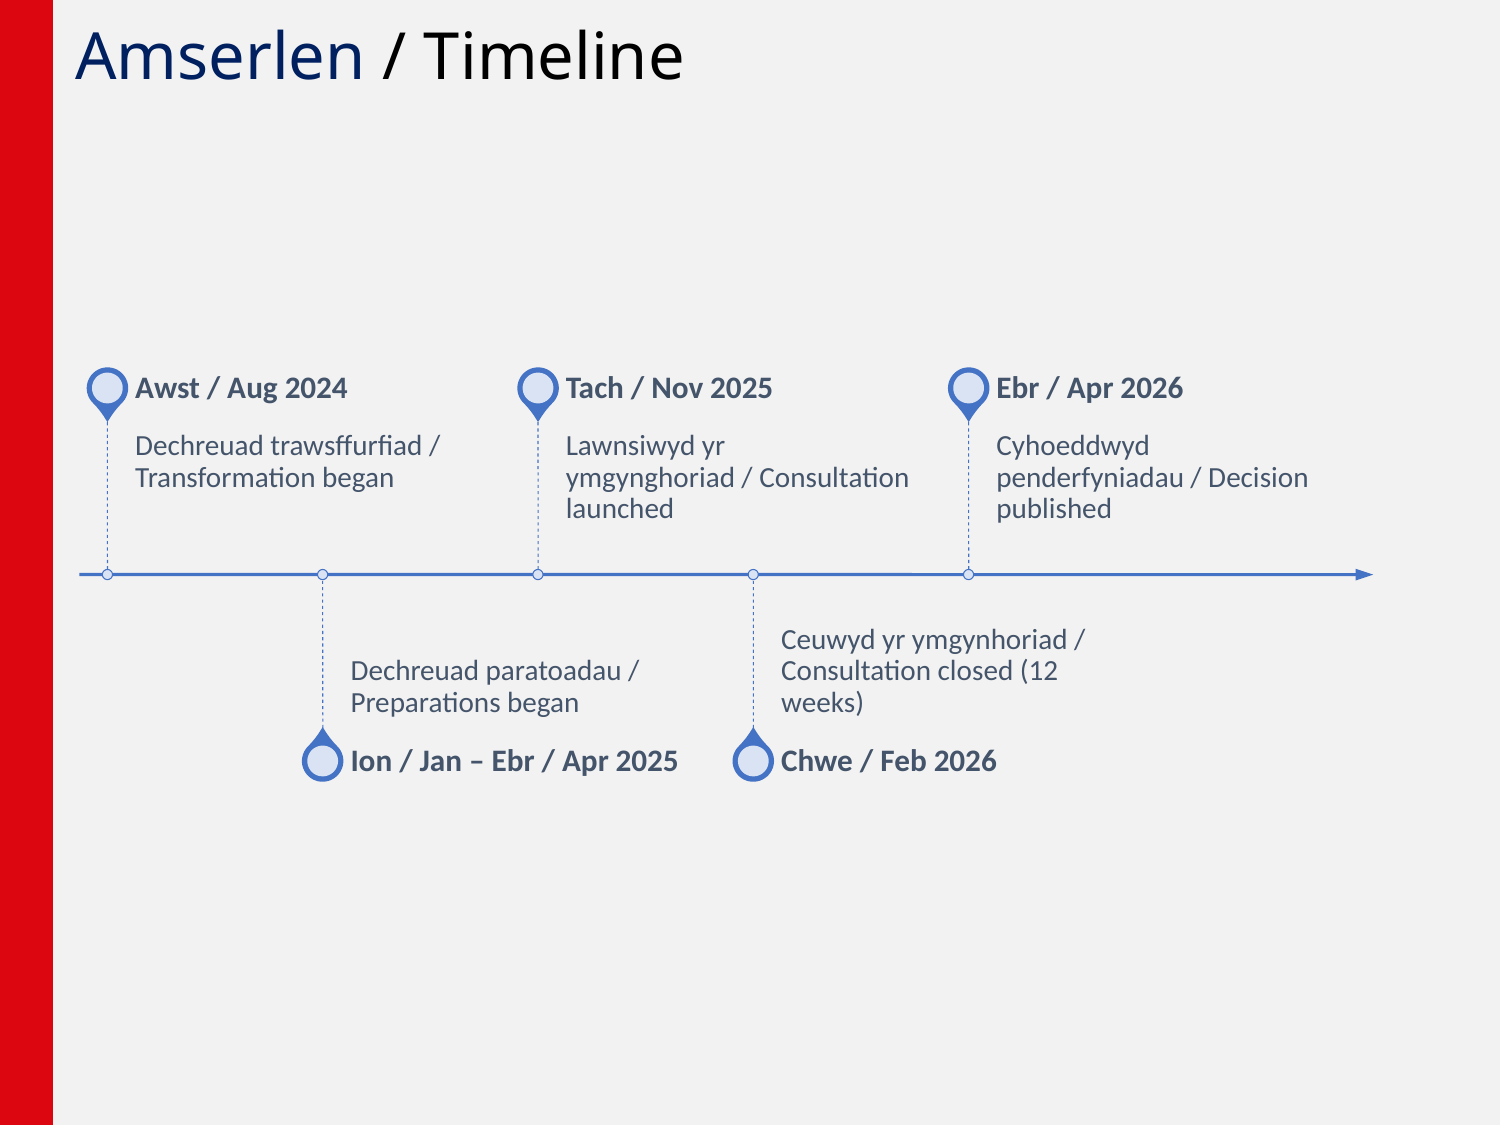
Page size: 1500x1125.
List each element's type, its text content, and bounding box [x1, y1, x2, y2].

text_box Tach / Nov 2025 [565, 360, 925, 416]
text_box [748, 569, 759, 580]
title Amserlen / Timeline [60, 15, 1354, 179]
text_box Dechreuad paratoadau / Preparations began [350, 574, 710, 733]
text_box Ebr / Apr 2026 [996, 360, 1356, 416]
text_box Ceuwyd yr ymgynhoriad / Consultation closed (12 weeks) [781, 574, 1141, 733]
text_box [317, 569, 328, 580]
text_box [949, 368, 989, 421]
text_box Chwe / Feb 2026 [781, 733, 1141, 789]
text_box Dechreuad trawsffurfiad / Transformation began [135, 416, 495, 575]
text_box [102, 569, 113, 580]
text_box [518, 368, 558, 419]
text_box [963, 569, 974, 580]
text_box [532, 569, 543, 580]
text_box Awst / Aug 2024 [135, 360, 495, 416]
text_box Cyhoeddwyd penderfyniadau / Decision published [996, 416, 1356, 575]
text_box [302, 728, 343, 781]
text_box Lawnsiwyd yr ymgynghoriad / Consultation launched [565, 416, 925, 575]
text_box Ion / Jan – Ebr / Apr 2025 [350, 733, 710, 789]
text_box [733, 728, 773, 781]
text_box [87, 368, 128, 421]
